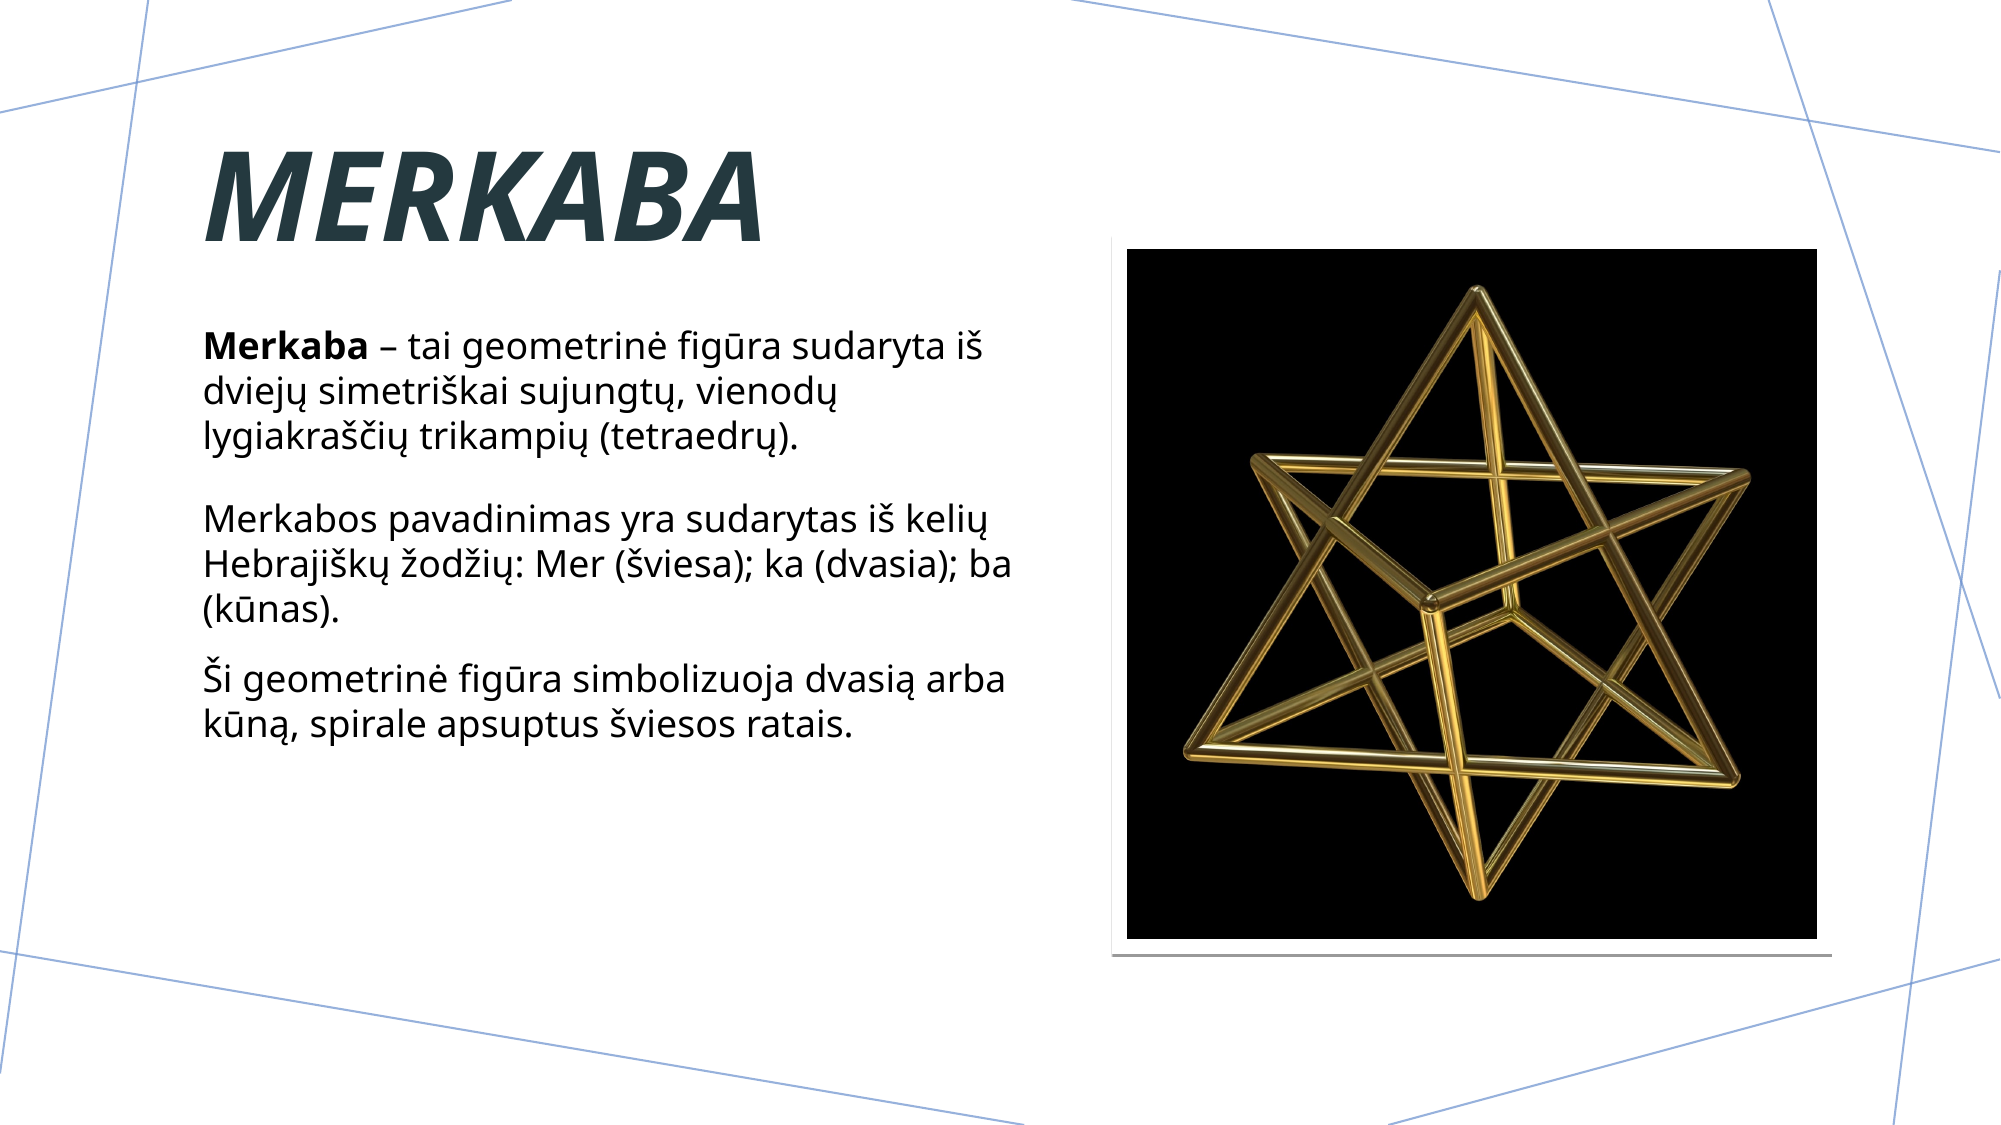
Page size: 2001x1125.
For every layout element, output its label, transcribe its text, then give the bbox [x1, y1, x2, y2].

title Merkaba [187, 87, 1813, 315]
text_box Ši geometrinė figūra simbolizuoja dvasią arba kūną, spirale apsuptus šviesos ratais. [187, 647, 1070, 754]
text_box Merkabos pavadinimas yra sudarytas iš kelių Hebrajiškų žodžių: Mer (šviesa); ka (dvasia); ba (kūnas). [187, 487, 1111, 594]
text_box Merkaba – tai geometrinė figūra sudaryta iš dviejų simetriškai sujungtų, vienodų lygiakraščių trikampių (tetraedrų). [187, 314, 1070, 421]
picture [1126, 248, 1818, 940]
